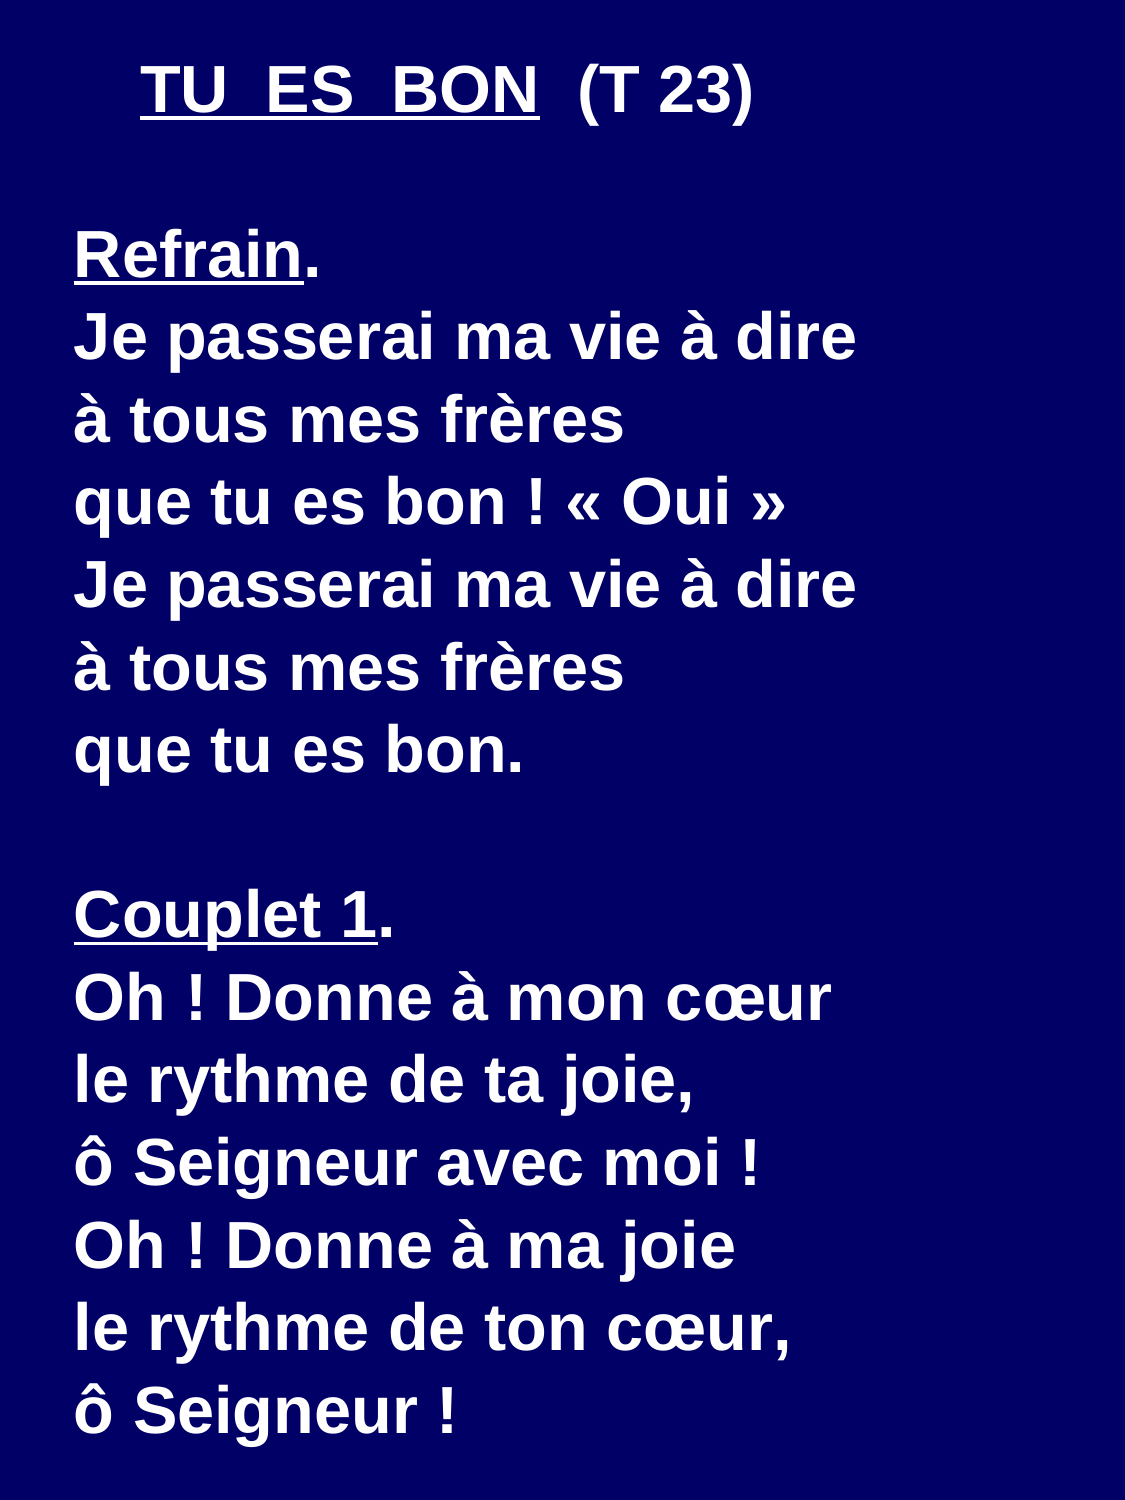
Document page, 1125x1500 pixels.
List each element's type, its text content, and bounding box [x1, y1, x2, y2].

text_box TU ES BON (T 23) Refrain. Je passerai ma vie à dire à tous mes frères que tu es bon ! « Oui » Je passerai ma vie à dire à tous mes frères que tu es bon. Couplet 1. Oh ! Donne à mon cœur le rythme de ta joie, ô Seigneur avec moi ! Oh ! Donne à ma joie le rythme de ton cœur, ô Seigneur ! [59, 37, 1118, 1455]
